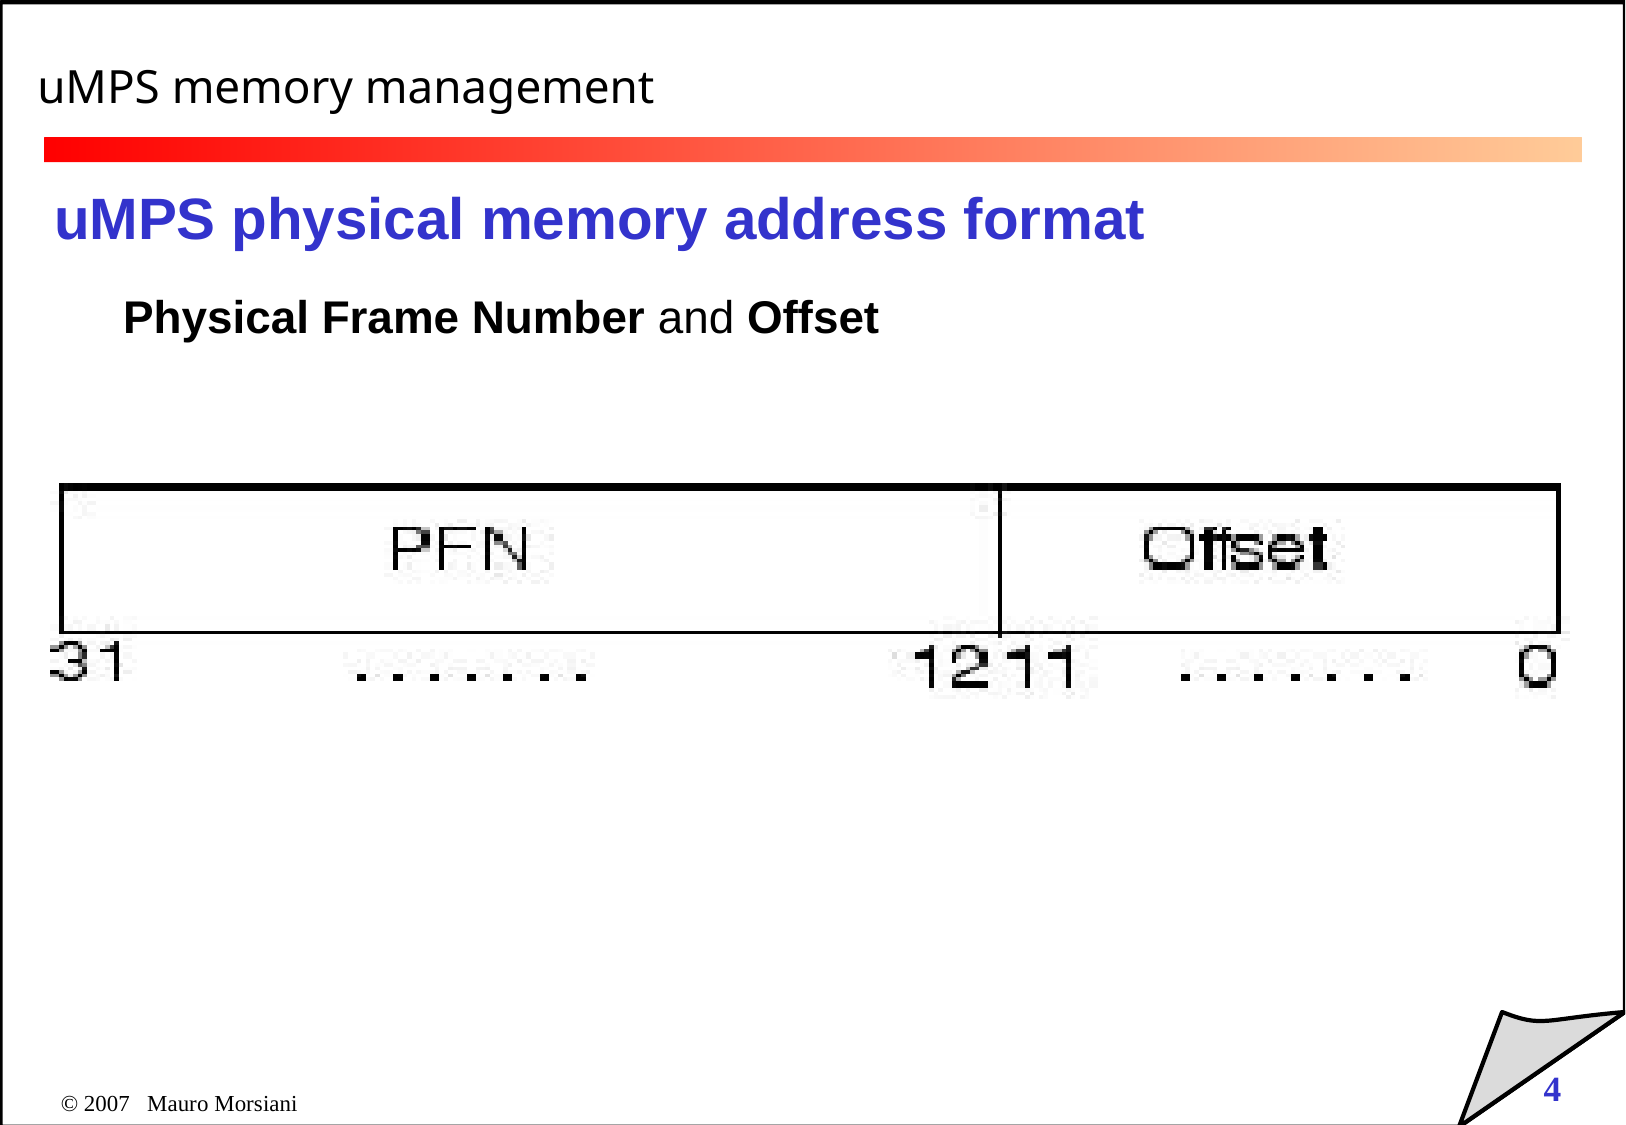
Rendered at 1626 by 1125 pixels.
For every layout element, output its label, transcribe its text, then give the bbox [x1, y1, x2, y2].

picture [46, 466, 1584, 703]
list uMPS physical memory address format Physical Frame Number and Offset [54, 187, 1557, 595]
title uMPS memory management [37, 44, 1587, 130]
